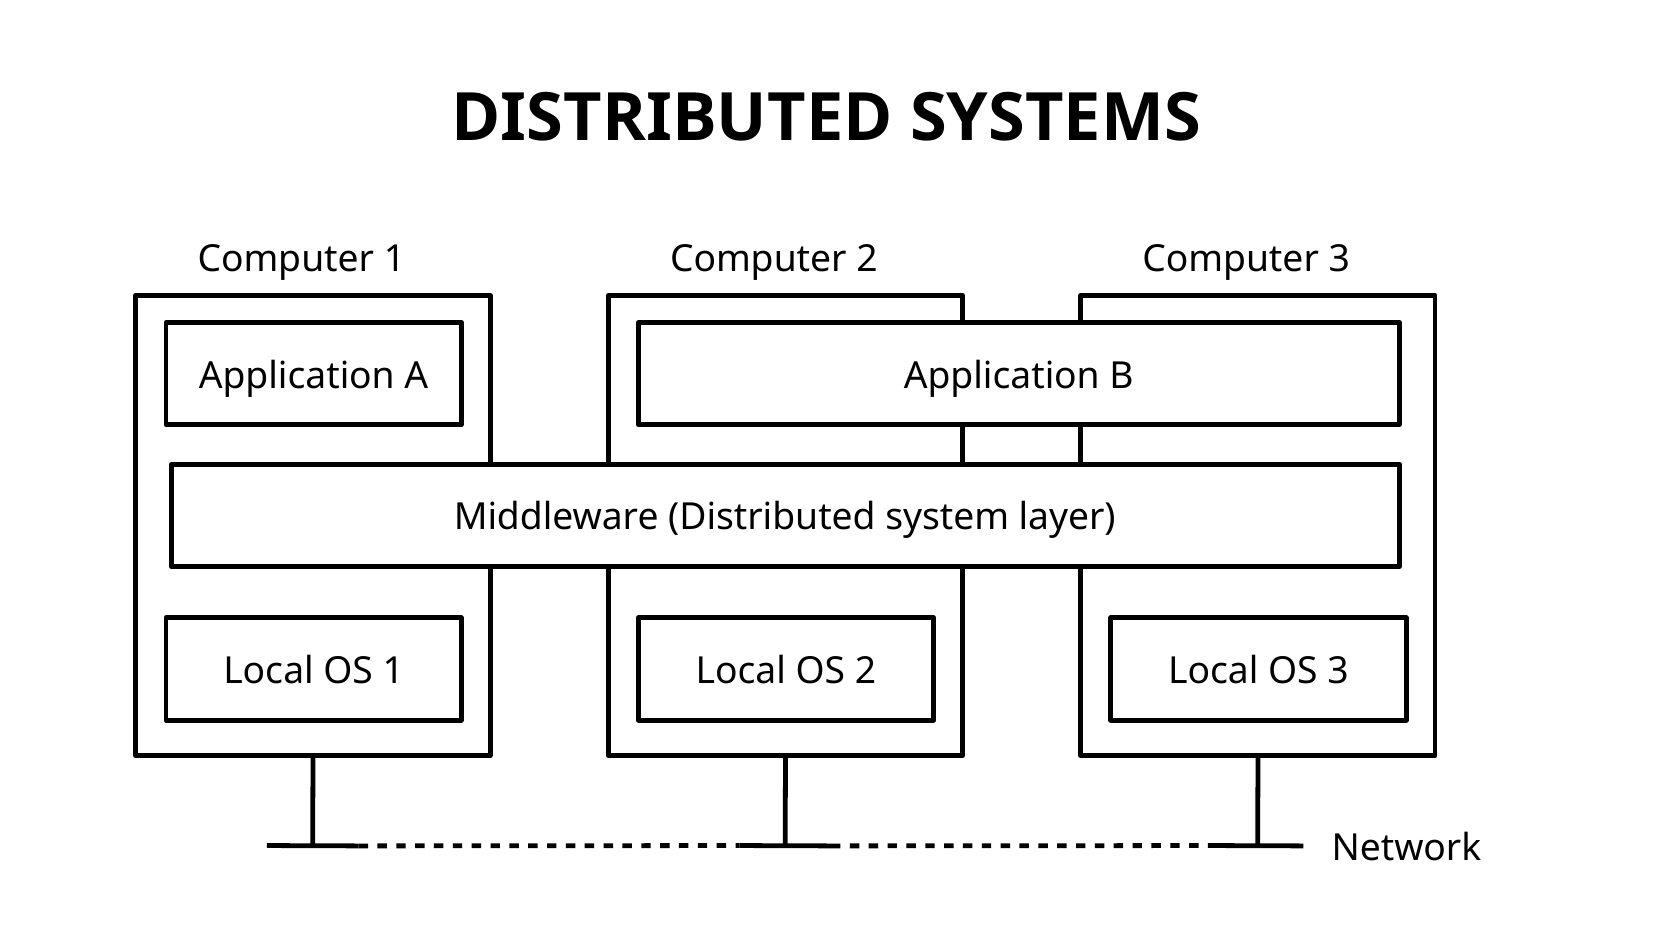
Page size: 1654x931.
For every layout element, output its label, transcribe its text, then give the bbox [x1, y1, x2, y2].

text_box Network [1316, 813, 1518, 929]
text_box Application B [638, 322, 1400, 425]
text_box Computer 1 [182, 224, 443, 339]
text_box Local OS 2 [638, 617, 934, 721]
text_box Middleware (Distributed system layer) [171, 464, 1400, 567]
text_box Local OS 1 [166, 617, 462, 721]
title DISTRIBUTED SYSTEMS [82, 36, 1571, 193]
text_box Computer 3 [1127, 224, 1388, 339]
text_box Local OS 3 [1110, 617, 1407, 721]
text_box Computer 2 [655, 224, 916, 339]
text_box Application A [166, 322, 462, 425]
